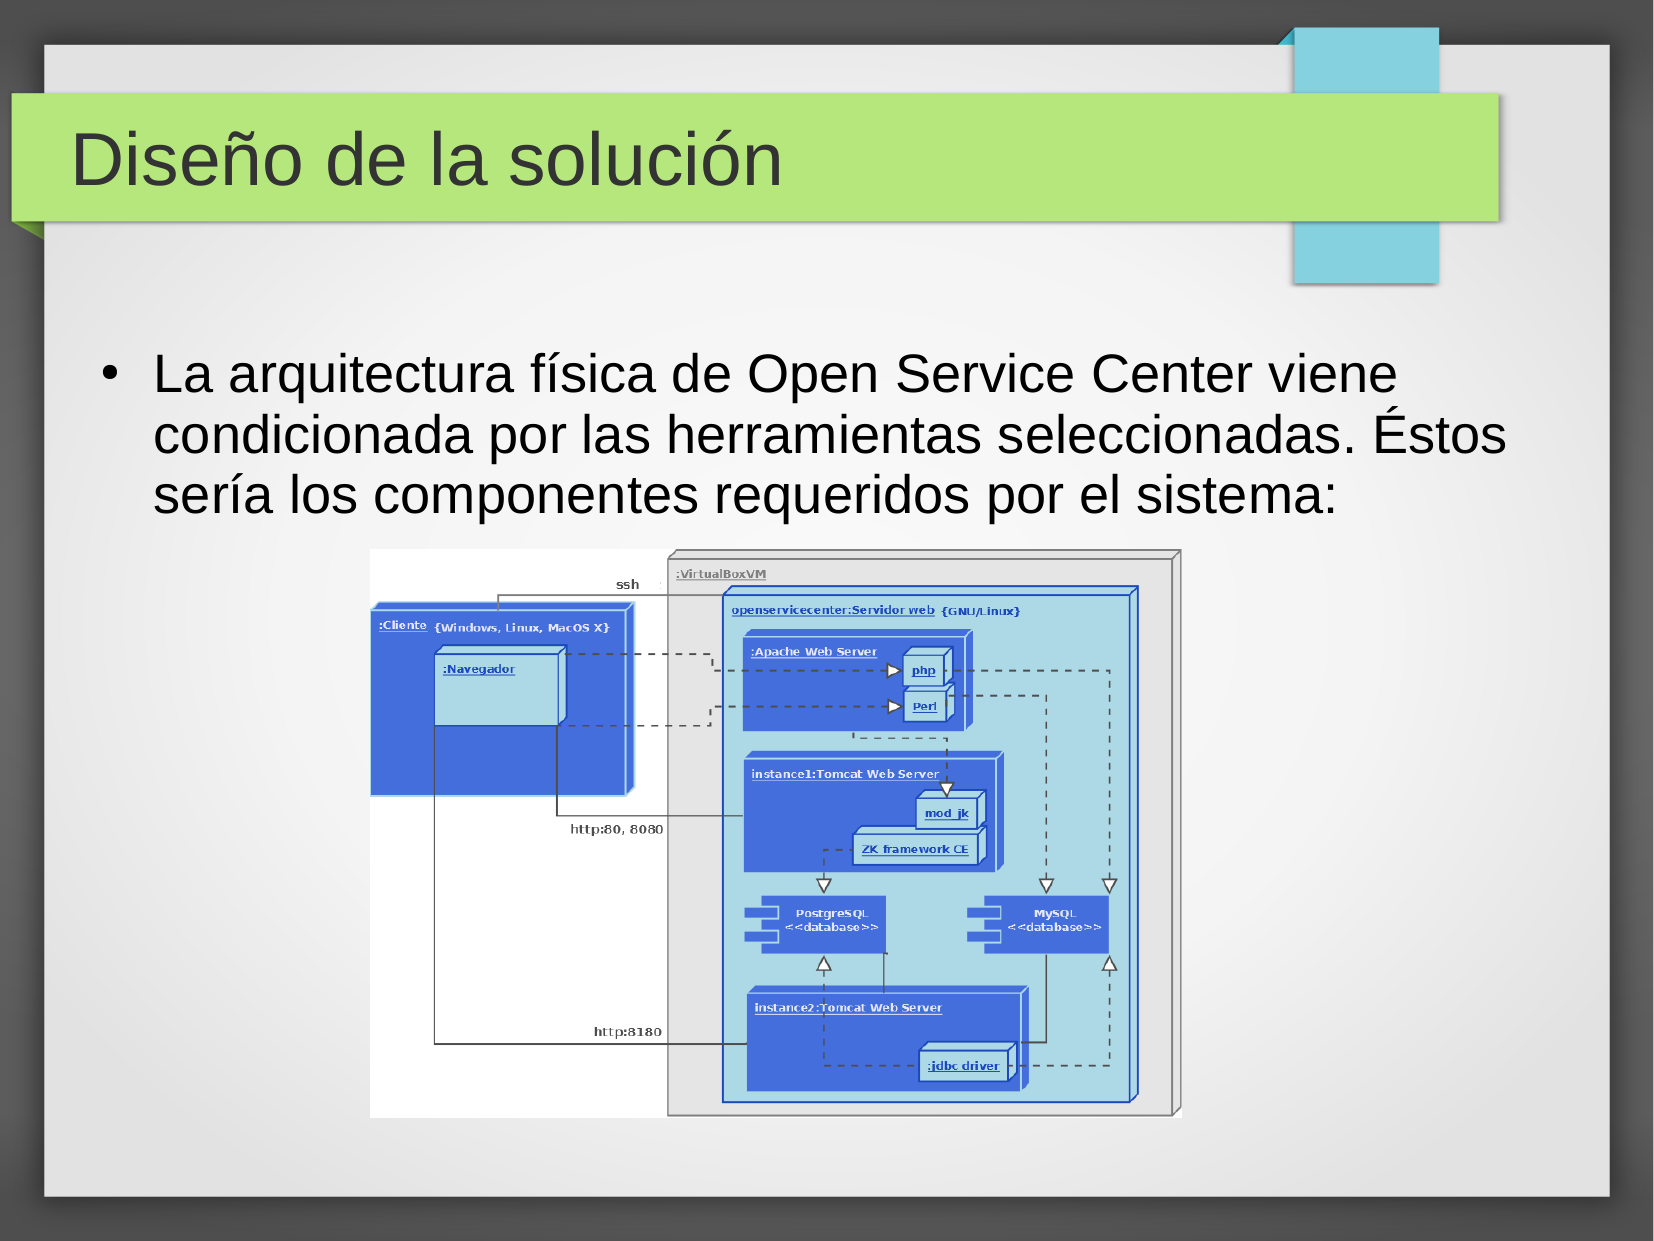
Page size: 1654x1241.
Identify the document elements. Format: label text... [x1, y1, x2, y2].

picture [0, 0, 1654, 1241]
list La arquitectura física de Open Service Center viene condicionada por las herramientas seleccionadas. Éstos sería los componentes requeridos por el sistema: [82, 343, 1538, 1063]
title Diseño de la solución [70, 106, 1229, 213]
